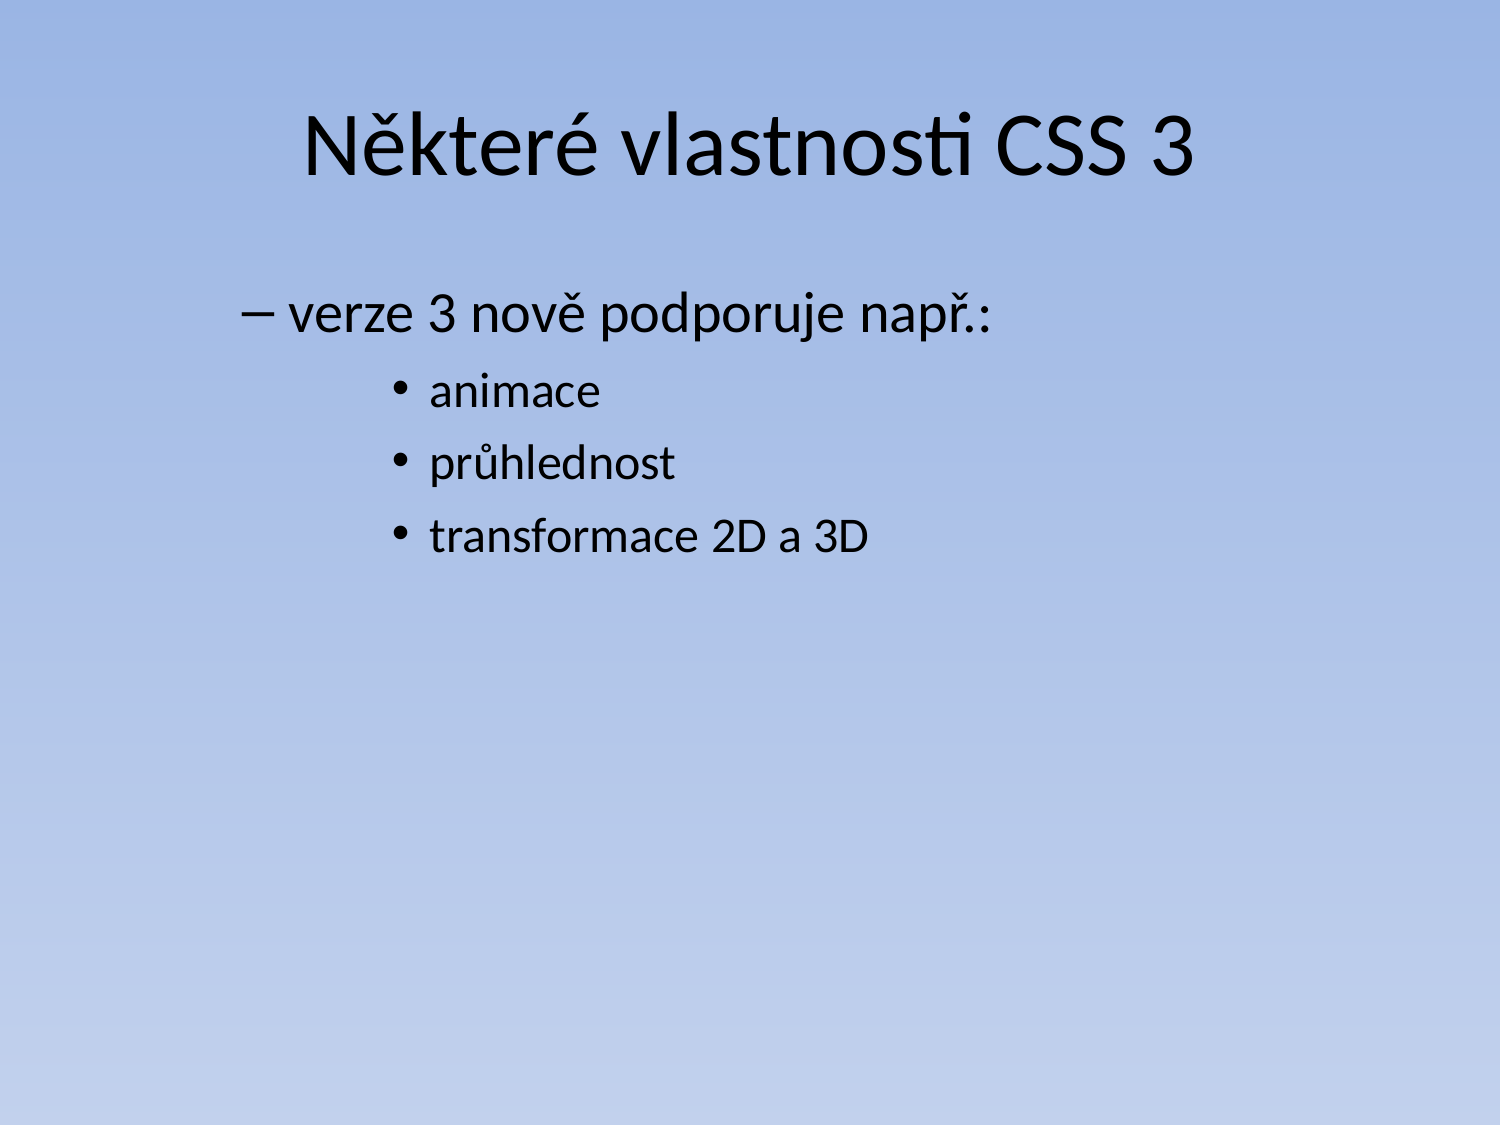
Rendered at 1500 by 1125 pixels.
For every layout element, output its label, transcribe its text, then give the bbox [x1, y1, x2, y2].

title Některé vlastnosti CSS 3 [75, 45, 1426, 233]
list verze 3 nově podporuje např.: animace průhlednost transformace 2D a 3D [76, 267, 1427, 1010]
